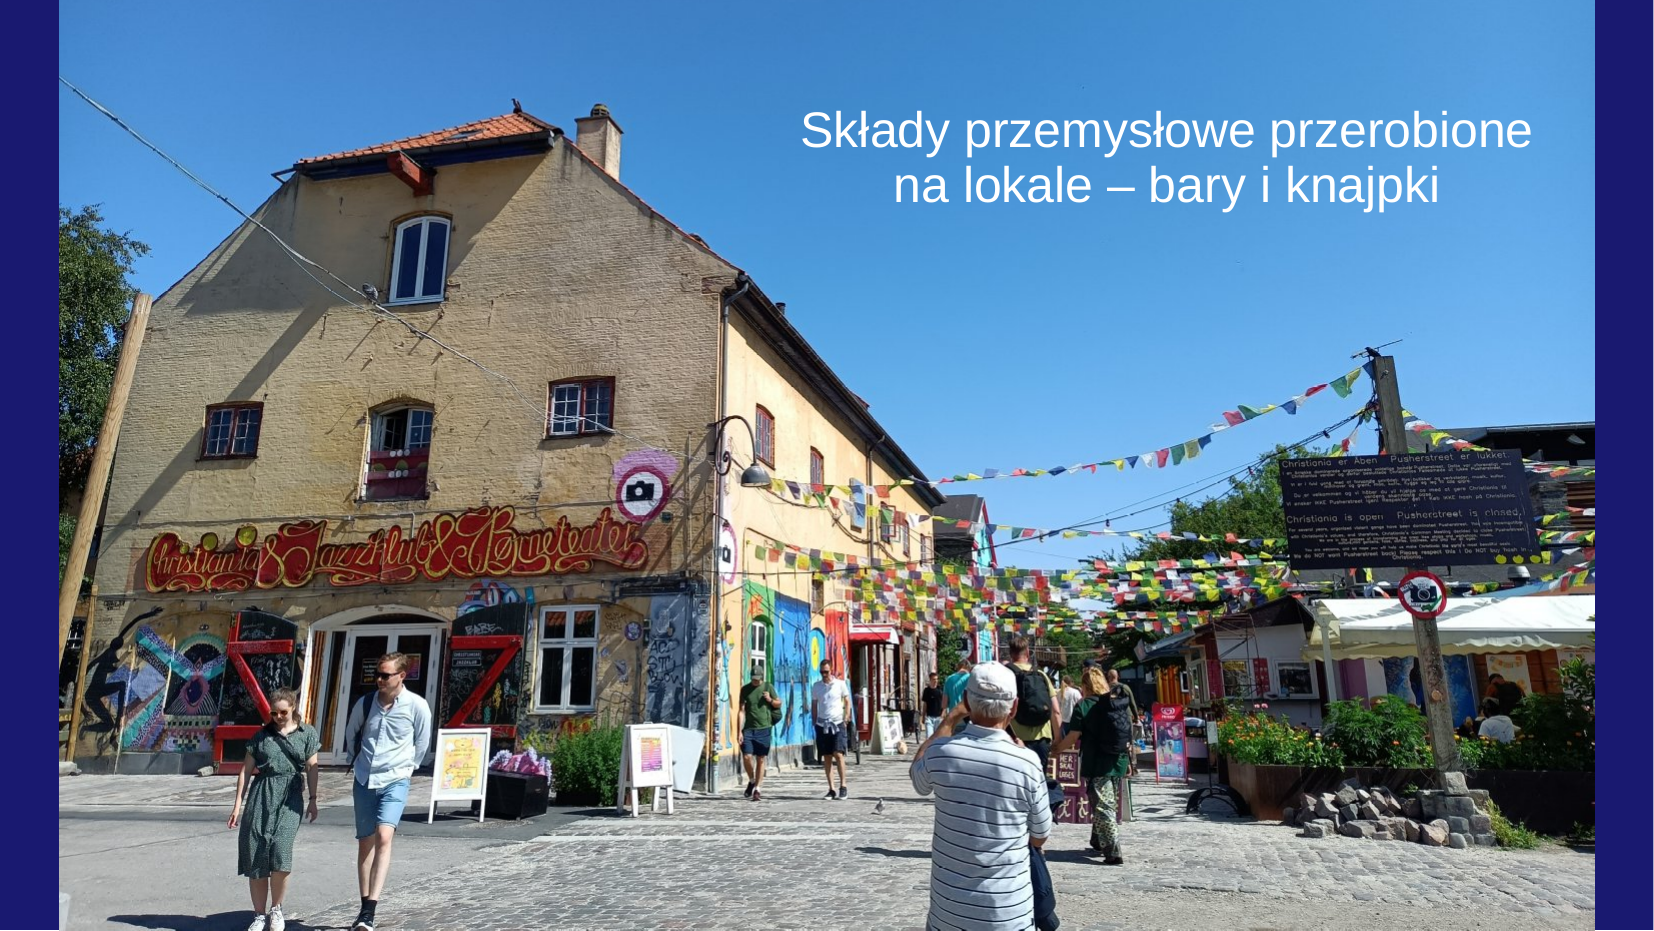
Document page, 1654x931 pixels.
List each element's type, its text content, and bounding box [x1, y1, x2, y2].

picture [59, 0, 1595, 931]
text_box Składy przemysłowe przerobione na lokale – bary i knajpki [786, 94, 1550, 333]
